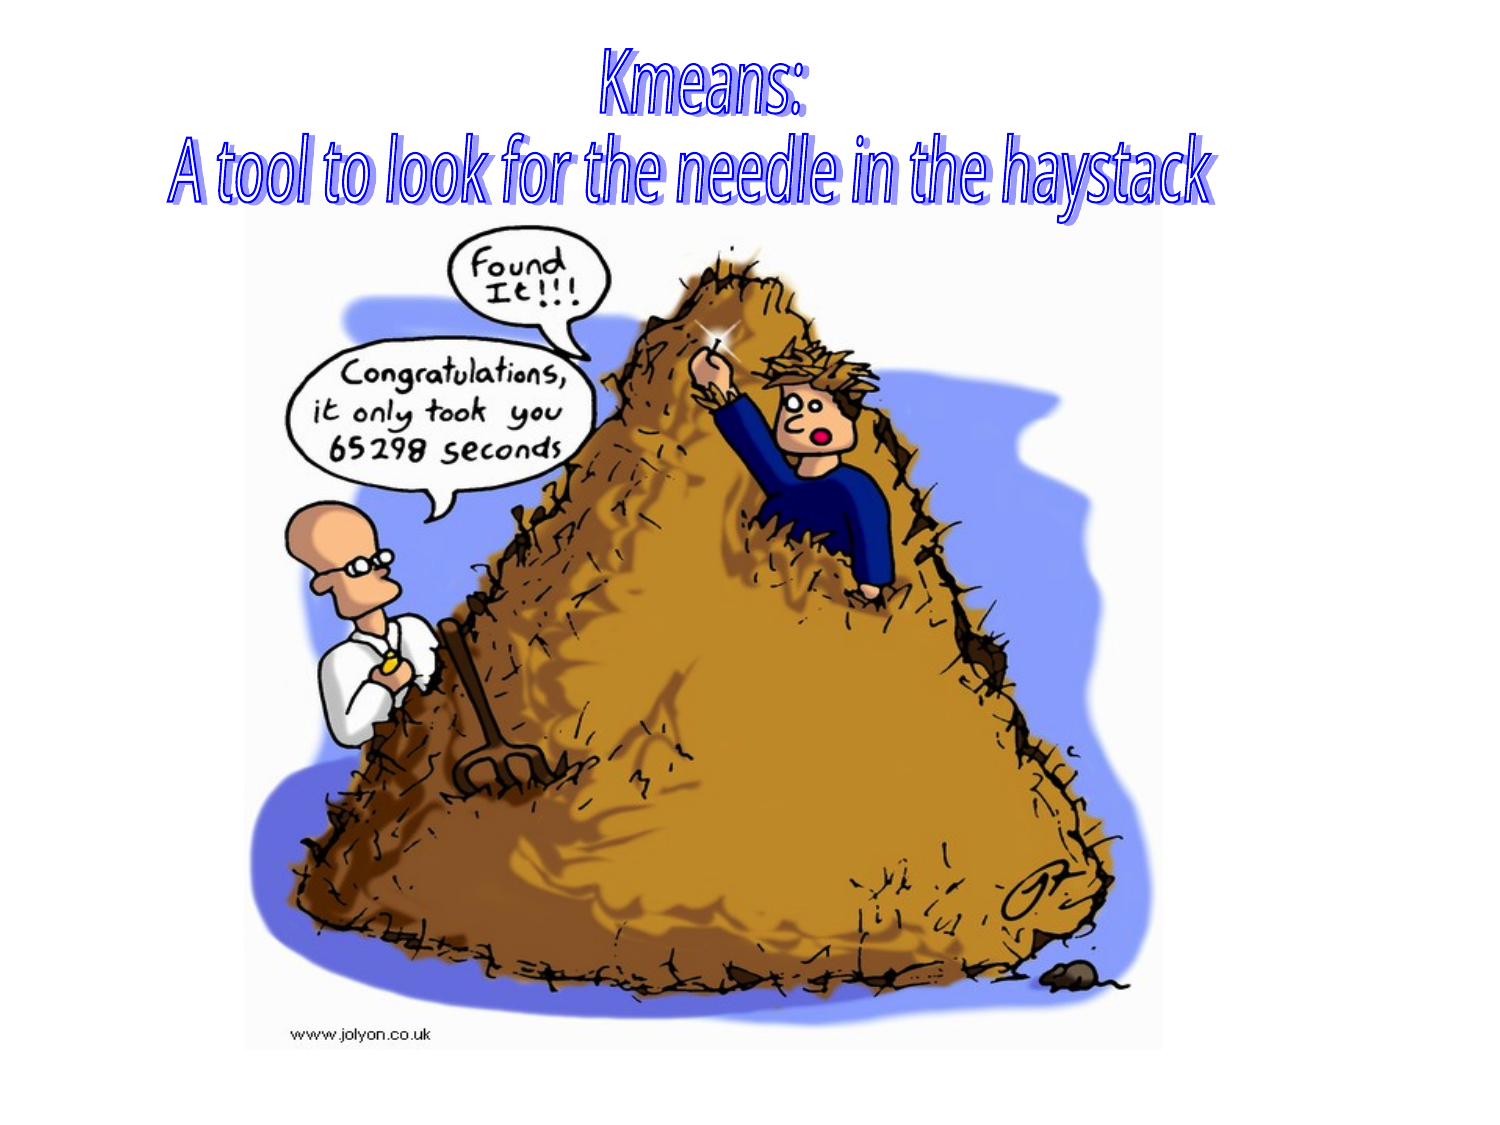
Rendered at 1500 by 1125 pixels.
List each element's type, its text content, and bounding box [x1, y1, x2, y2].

text_box Kmeans: A tool to look for the needle in the haystack [1130, 153, 1155, 203]
picture [1039, 191, 1049, 196]
text_box Kmeans: A tool to look for the needle in the haystack [1160, 153, 1183, 203]
text_box Kmeans: A tool to look for the needle in the haystack [736, 64, 763, 113]
text_box Kmeans: A tool to look for the needle in the haystack [1113, 143, 1131, 203]
picture [244, 191, 1163, 1051]
text_box Kmeans: A tool to look for the needle in the haystack [766, 64, 790, 114]
text_box Kmeans: A tool to look for the needle in the haystack [811, 153, 836, 203]
text_box Kmeans: A tool to look for the needle in the haystack [709, 153, 734, 203]
text_box Kmeans: A tool to look for the needle in the haystack [431, 153, 458, 203]
text_box Kmeans: A tool to look for the needle in the haystack [631, 64, 674, 113]
text_box Kmeans: A tool to look for the needle in the haystack [324, 143, 342, 203]
text_box Kmeans: A tool to look for the needle in the haystack [910, 143, 928, 203]
text_box Kmeans: A tool to look for the needle in the haystack [167, 137, 201, 202]
text_box Kmeans: A tool to look for the needle in the haystack [1087, 153, 1110, 203]
picture [350, 191, 360, 195]
text_box Kmeans: A tool to look for the needle in the haystack [766, 134, 795, 203]
picture [773, 191, 783, 195]
text_box Kmeans: A tool to look for the needle in the haystack [520, 153, 547, 203]
text_box Kmeans: A tool to look for the needle in the haystack [1003, 133, 1029, 202]
text_box Kmeans: A tool to look for the needle in the haystack [961, 153, 986, 203]
picture [438, 191, 448, 195]
text_box Kmeans: A tool to look for the needle in the haystack [462, 133, 488, 202]
text_box Kmeans: A tool to look for the needle in the haystack [1057, 153, 1089, 223]
picture [1136, 191, 1146, 196]
text_box Kmeans: A tool to look for the needle in the haystack [1185, 133, 1211, 202]
text_box Kmeans: A tool to look for the needle in the haystack [600, 49, 632, 113]
text_box Kmeans: A tool to look for the needle in the haystack [267, 153, 294, 203]
picture [527, 191, 537, 195]
text_box Kmeans: A tool to look for the needle in the haystack [1033, 153, 1058, 203]
text_box Kmeans: A tool to look for the needle in the haystack [635, 153, 660, 203]
text_box Kmeans: A tool to look for the needle in the haystack [679, 64, 704, 114]
picture [274, 191, 284, 195]
text_box Kmeans: A tool to look for the needle in the haystack [866, 153, 892, 202]
text_box Kmeans: A tool to look for the needle in the haystack [236, 153, 263, 203]
text_box Kmeans: A tool to look for the needle in the haystack [502, 133, 524, 202]
text_box Kmeans: A tool to look for the needle in the haystack [603, 133, 630, 202]
text_box Kmeans: A tool to look for the needle in the haystack [737, 153, 762, 203]
text_box Kmeans: A tool to look for the needle in the haystack [707, 64, 731, 114]
text_box Kmeans: A tool to look for the needle in the haystack [677, 153, 704, 202]
text_box Kmeans: A tool to look for the needle in the haystack [343, 153, 369, 203]
picture [407, 191, 417, 195]
text_box Kmeans: A tool to look for the needle in the haystack [217, 143, 235, 203]
text_box Kmeans: A tool to look for the needle in the haystack [400, 153, 427, 203]
text_box Kmeans: A tool to look for the needle in the haystack [929, 133, 956, 202]
